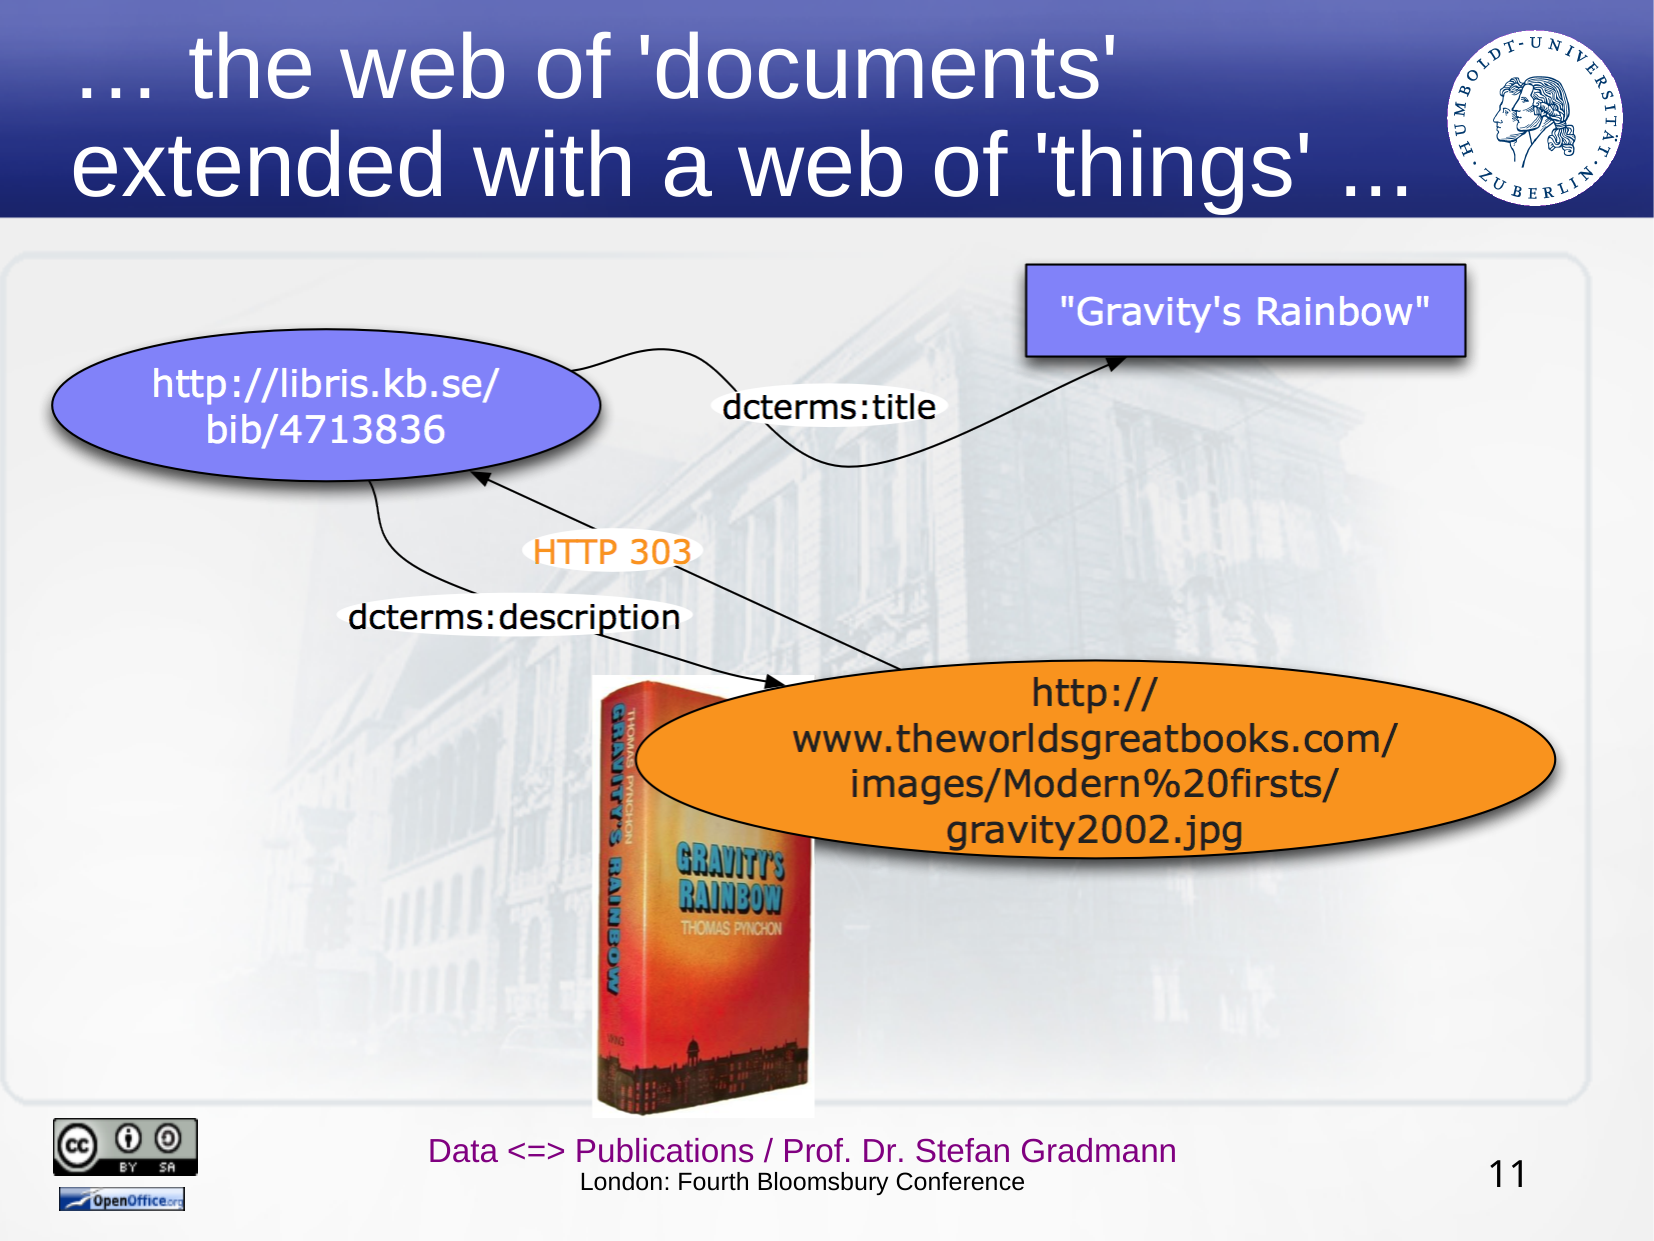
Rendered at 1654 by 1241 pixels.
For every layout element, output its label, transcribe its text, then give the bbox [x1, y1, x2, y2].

title … the web of 'documents' extended with a web of 'things' ... [70, 7, 1548, 229]
picture [0, 0, 1654, 1241]
